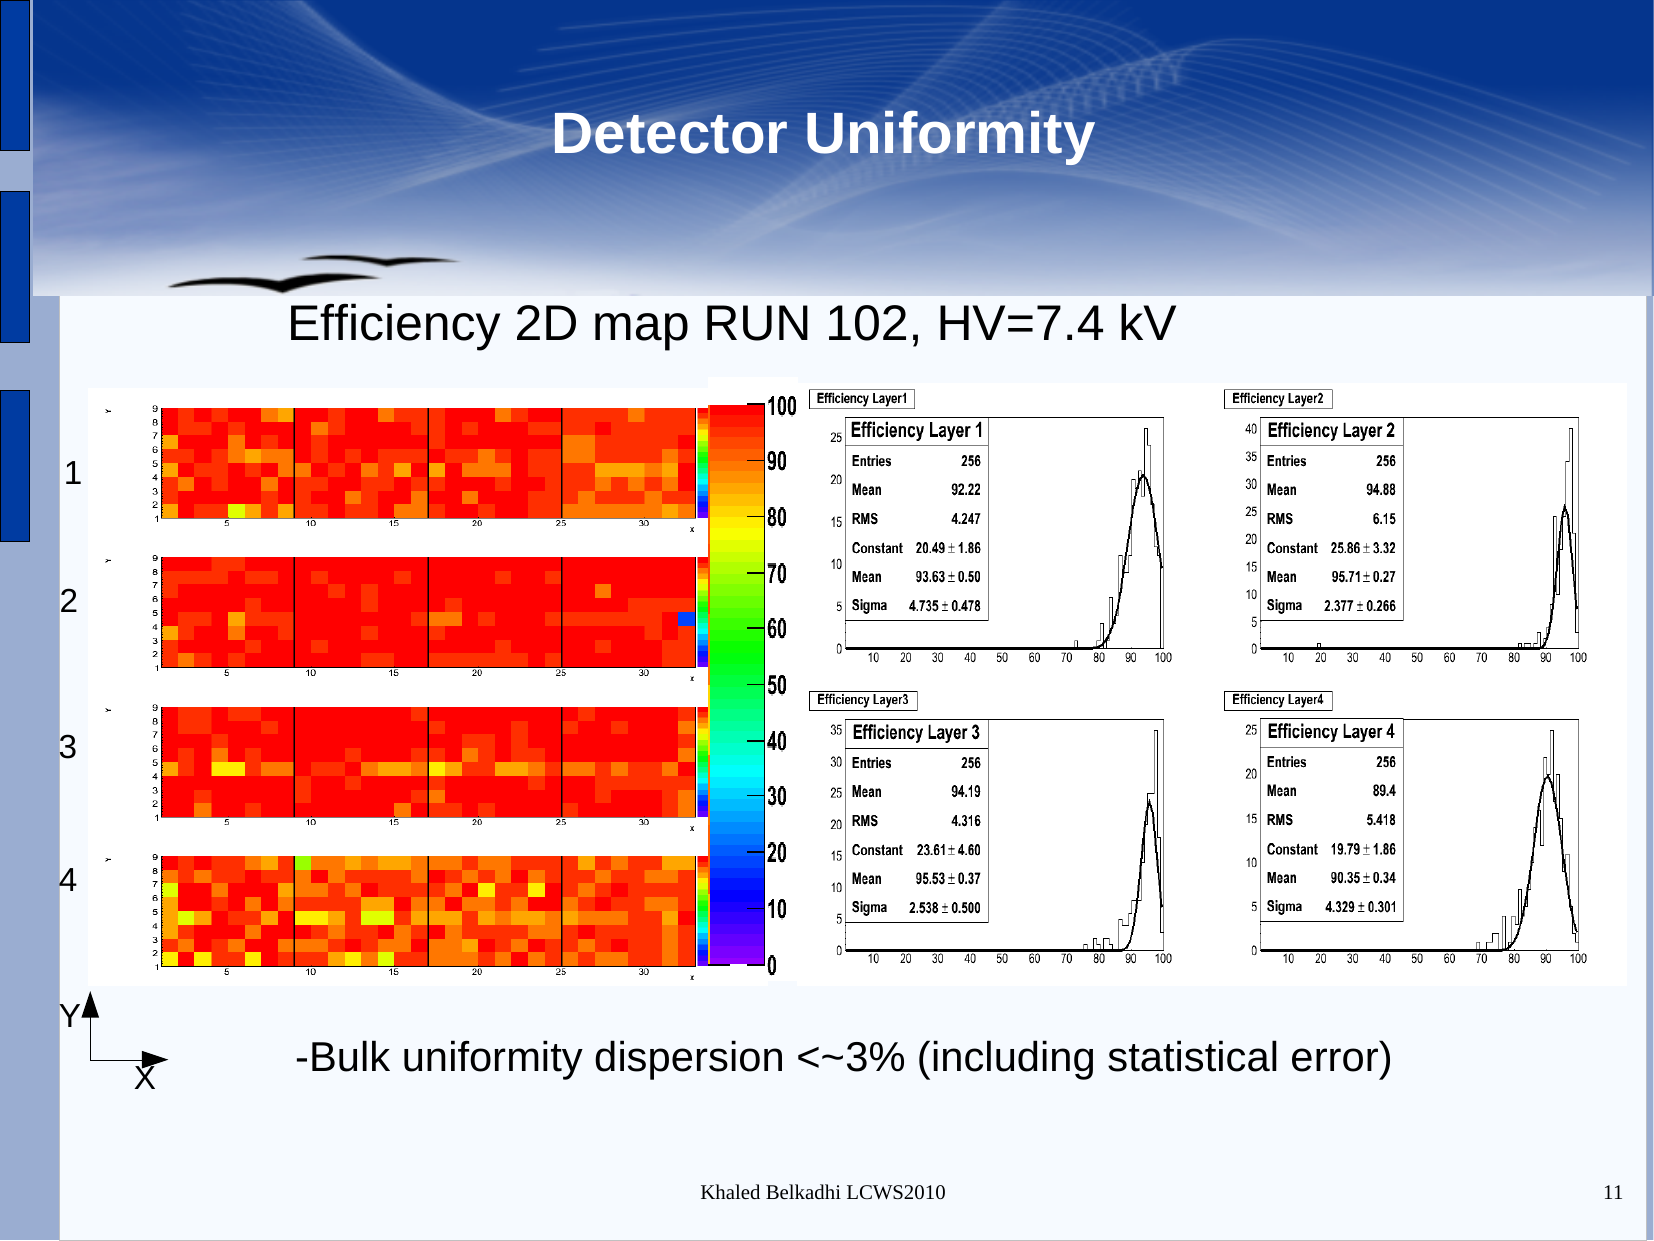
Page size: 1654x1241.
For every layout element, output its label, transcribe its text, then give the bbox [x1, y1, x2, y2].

text_box 2 [59, 582, 88, 669]
text_box Efficiency 2D map RUN 102, HV=7.4 kV [287, 295, 1178, 388]
text_box -Bulk uniformity dispersion <~3% (including statistical error) [295, 1033, 1477, 1107]
picture [88, 377, 1627, 986]
text_box 4 [58, 861, 88, 948]
title Detector Uniformity [118, 29, 1531, 237]
text_box Y [59, 997, 90, 1061]
text_box X [134, 1059, 165, 1123]
picture [33, 0, 1654, 296]
text_box 3 [58, 728, 88, 816]
text_box 1 [63, 454, 207, 554]
